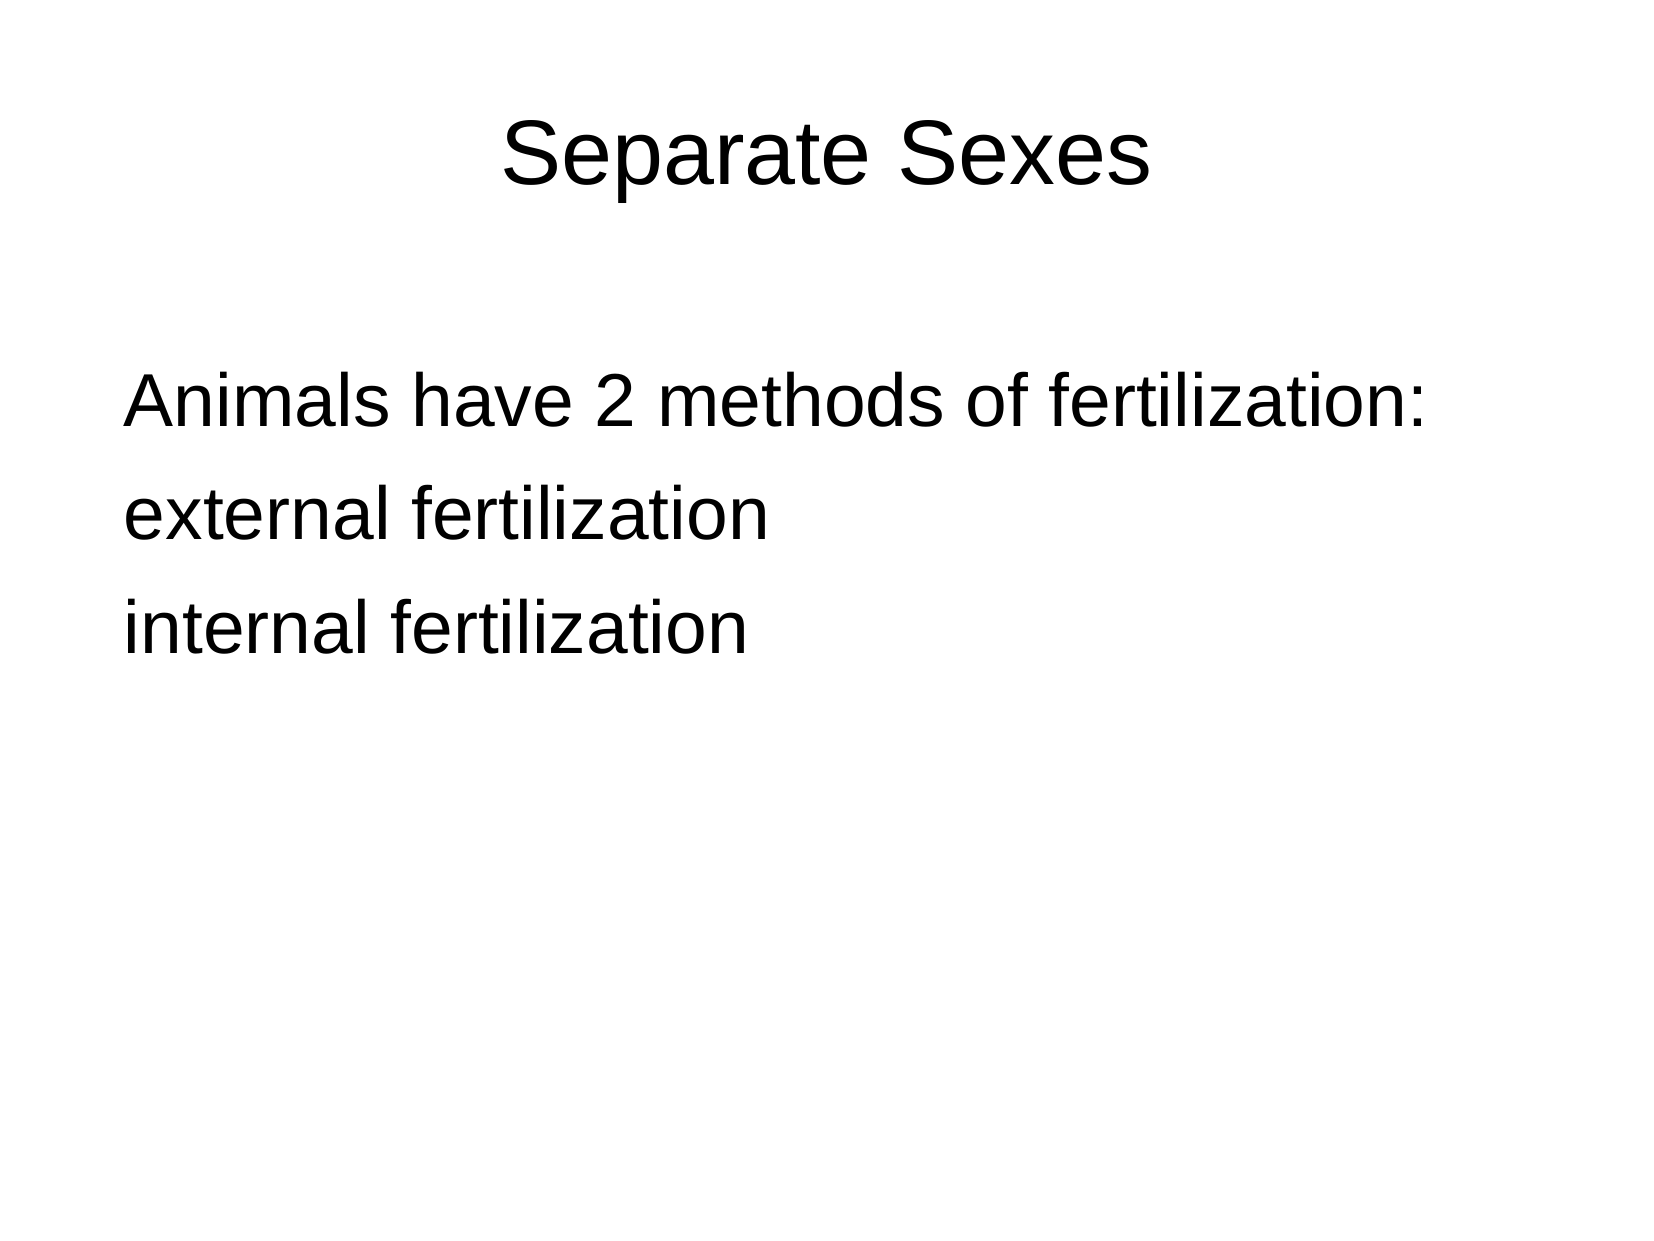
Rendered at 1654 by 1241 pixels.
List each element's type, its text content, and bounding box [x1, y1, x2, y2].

list Animals have 2 methods of fertilization: external fertilization internal fertilization [124, 358, 1530, 1088]
title Separate Sexes [82, 49, 1571, 257]
